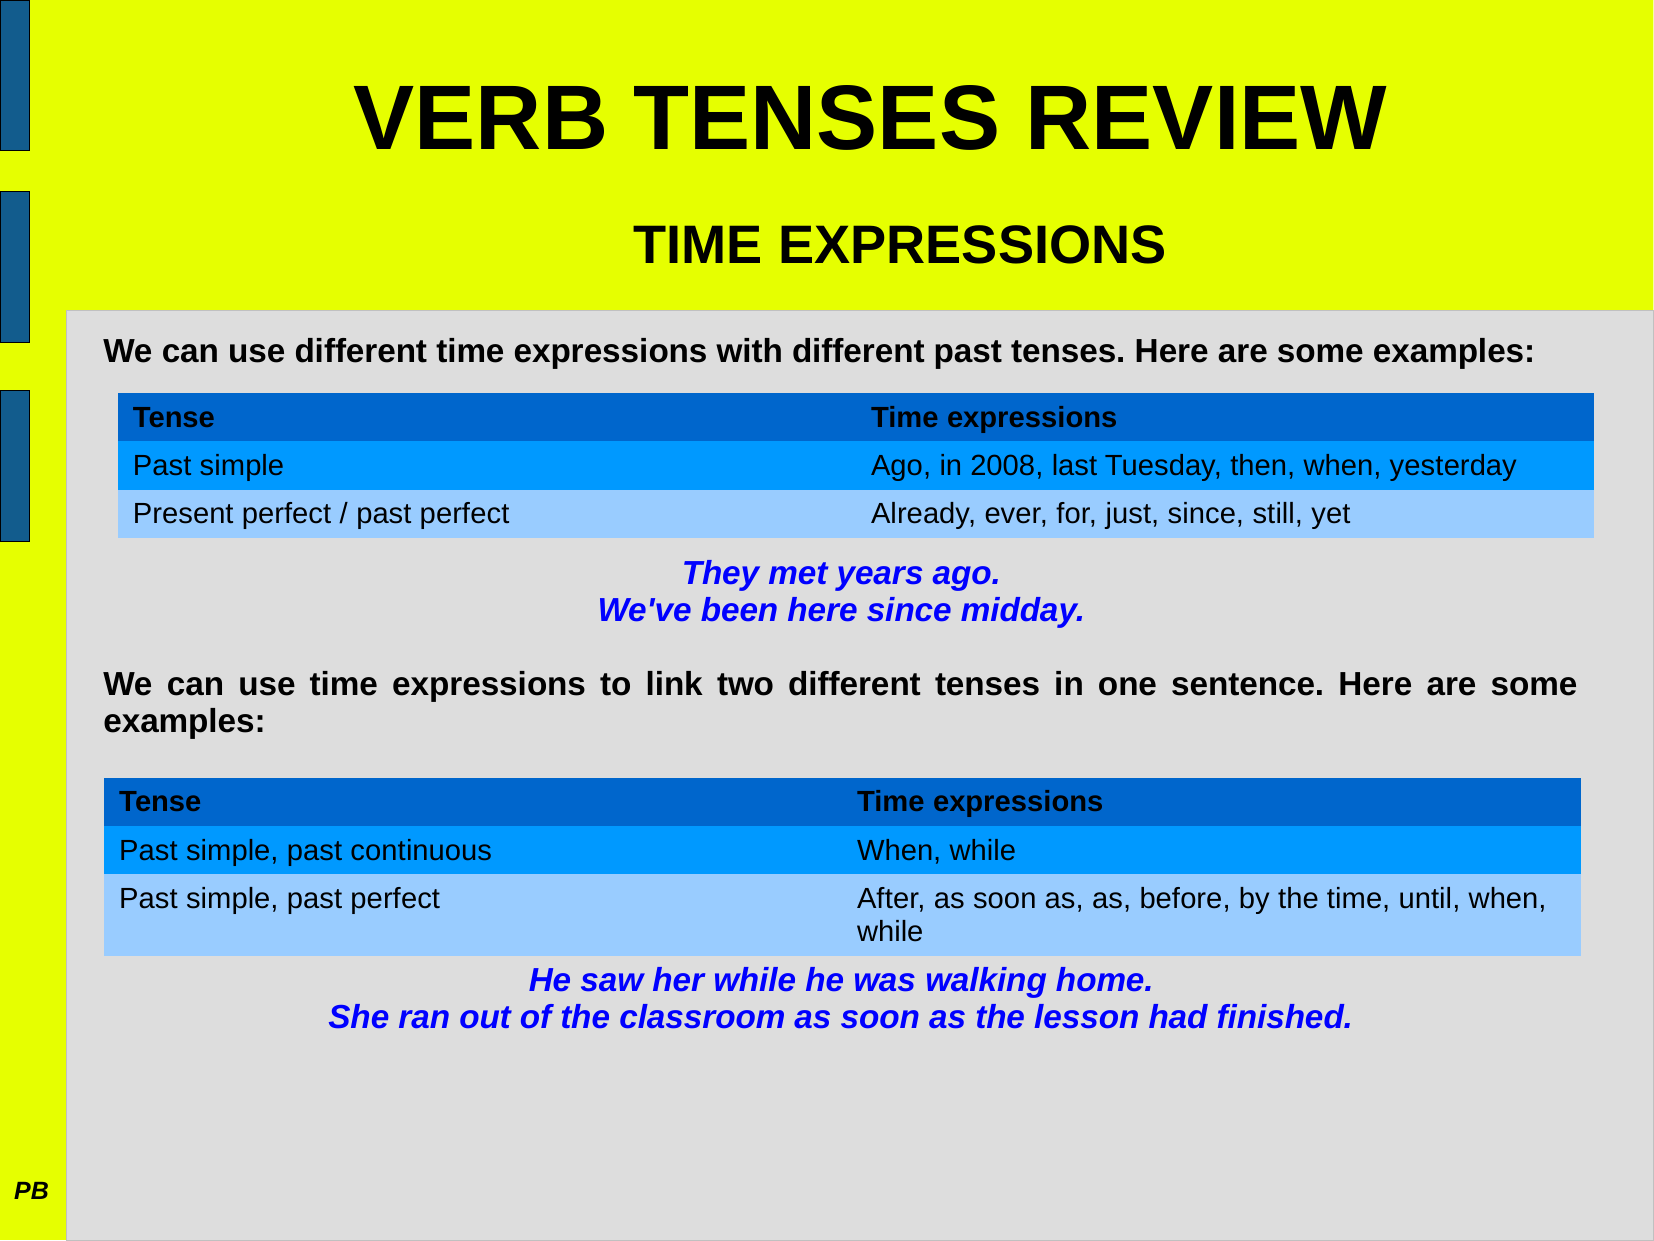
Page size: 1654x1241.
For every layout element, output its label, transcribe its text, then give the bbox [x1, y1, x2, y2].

table_cell Past simple, past perfect [104, 874, 842, 956]
table_header Tense [118, 393, 856, 441]
table_header Time expressions [856, 393, 1594, 441]
text_box TIME EXPRESSIONS [324, 206, 1477, 284]
table_header Time expressions [842, 778, 1581, 826]
table_cell When, while [842, 826, 1581, 874]
table_cell Ago, in 2008, last Tuesday, then, when, yesterday [856, 441, 1594, 490]
table_cell Present perfect / past perfect [118, 490, 856, 538]
text_box VERB TENSES REVIEW [177, 59, 1565, 177]
text_box We can use different time expressions with different past tenses. Here are some examples: They met years ago. We've been here since midday. We can use time expressions to link two different tenses in one sentence. Here are some examples: He saw her while he was walking home. She ran out of the classroom as soon as the lesson had finished. [88, 324, 1595, 1217]
table_cell After, as soon as, as, before, by the time, until, when, while [842, 874, 1581, 956]
text_box PB [0, 1169, 64, 1241]
table_cell Already, ever, for, just, since, still, yet [856, 490, 1594, 538]
table_cell Past simple [118, 441, 856, 490]
table_cell Past simple, past continuous [104, 826, 842, 874]
table_header Tense [104, 778, 842, 826]
